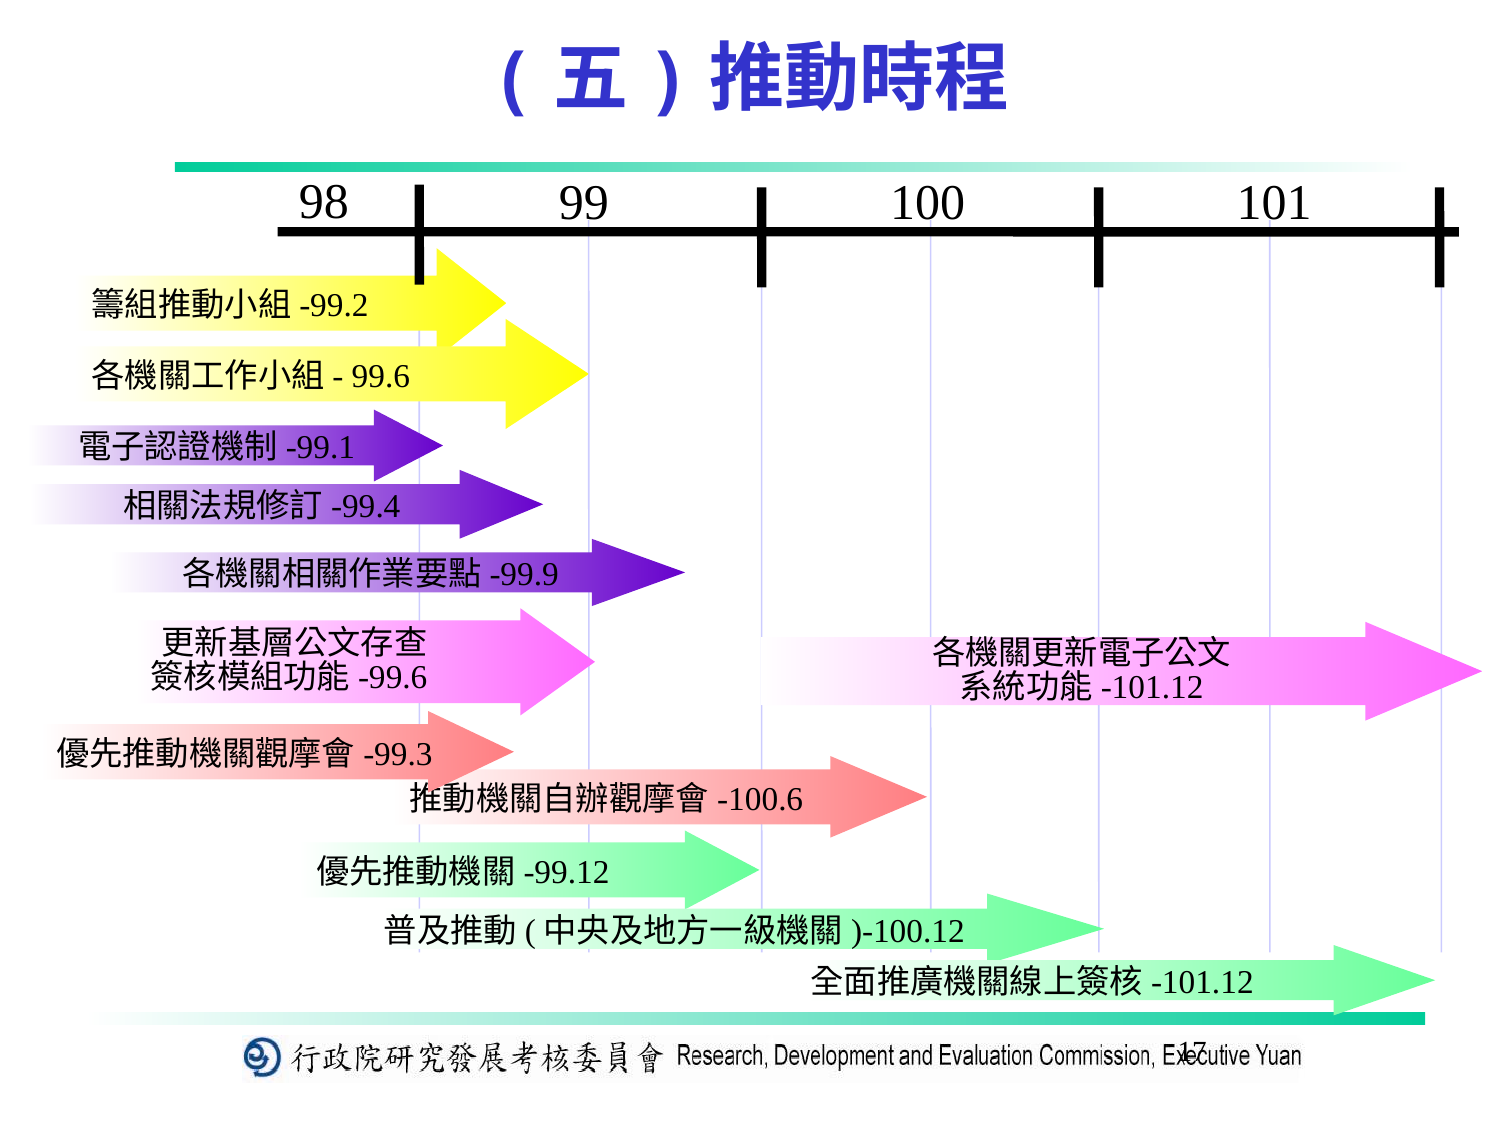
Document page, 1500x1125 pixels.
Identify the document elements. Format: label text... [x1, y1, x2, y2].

text_box 更新基層公文存查 簽核模組功能-99.6 [135, 608, 595, 716]
text_box 101 [1221, 162, 1341, 238]
text_box 全面推廣機關線上簽核-101.12 [810, 945, 1436, 1016]
text_box 推動機關自辦觀摩會-100.6 [394, 756, 928, 838]
text_box 100 [875, 162, 999, 238]
text_box 各機關更新電子公文 系統功能-101.12 [761, 621, 1483, 721]
text_box 優先推動機關觀摩會-99.3 [41, 711, 514, 793]
text_box 電子認證機制-99.1 [29, 409, 443, 482]
title (五)推動時程 [112, 12, 1388, 138]
text_box 優先推動機關-99.12 [301, 830, 760, 908]
text_box 相關法規修訂-99.4 [29, 469, 544, 539]
text_box 各機關相關作業要點-99.9 [112, 538, 686, 607]
text_box [1162, 1015, 1476, 1101]
text_box 98 [283, 160, 384, 236]
text_box 各機關工作小組- 99.6 [76, 318, 589, 430]
text_box 99 [543, 162, 644, 238]
text_box 籌組推動小組-99.2 [76, 248, 507, 346]
text_box 普及推動(中央及地方一級機關)-100.12 [383, 893, 1105, 960]
